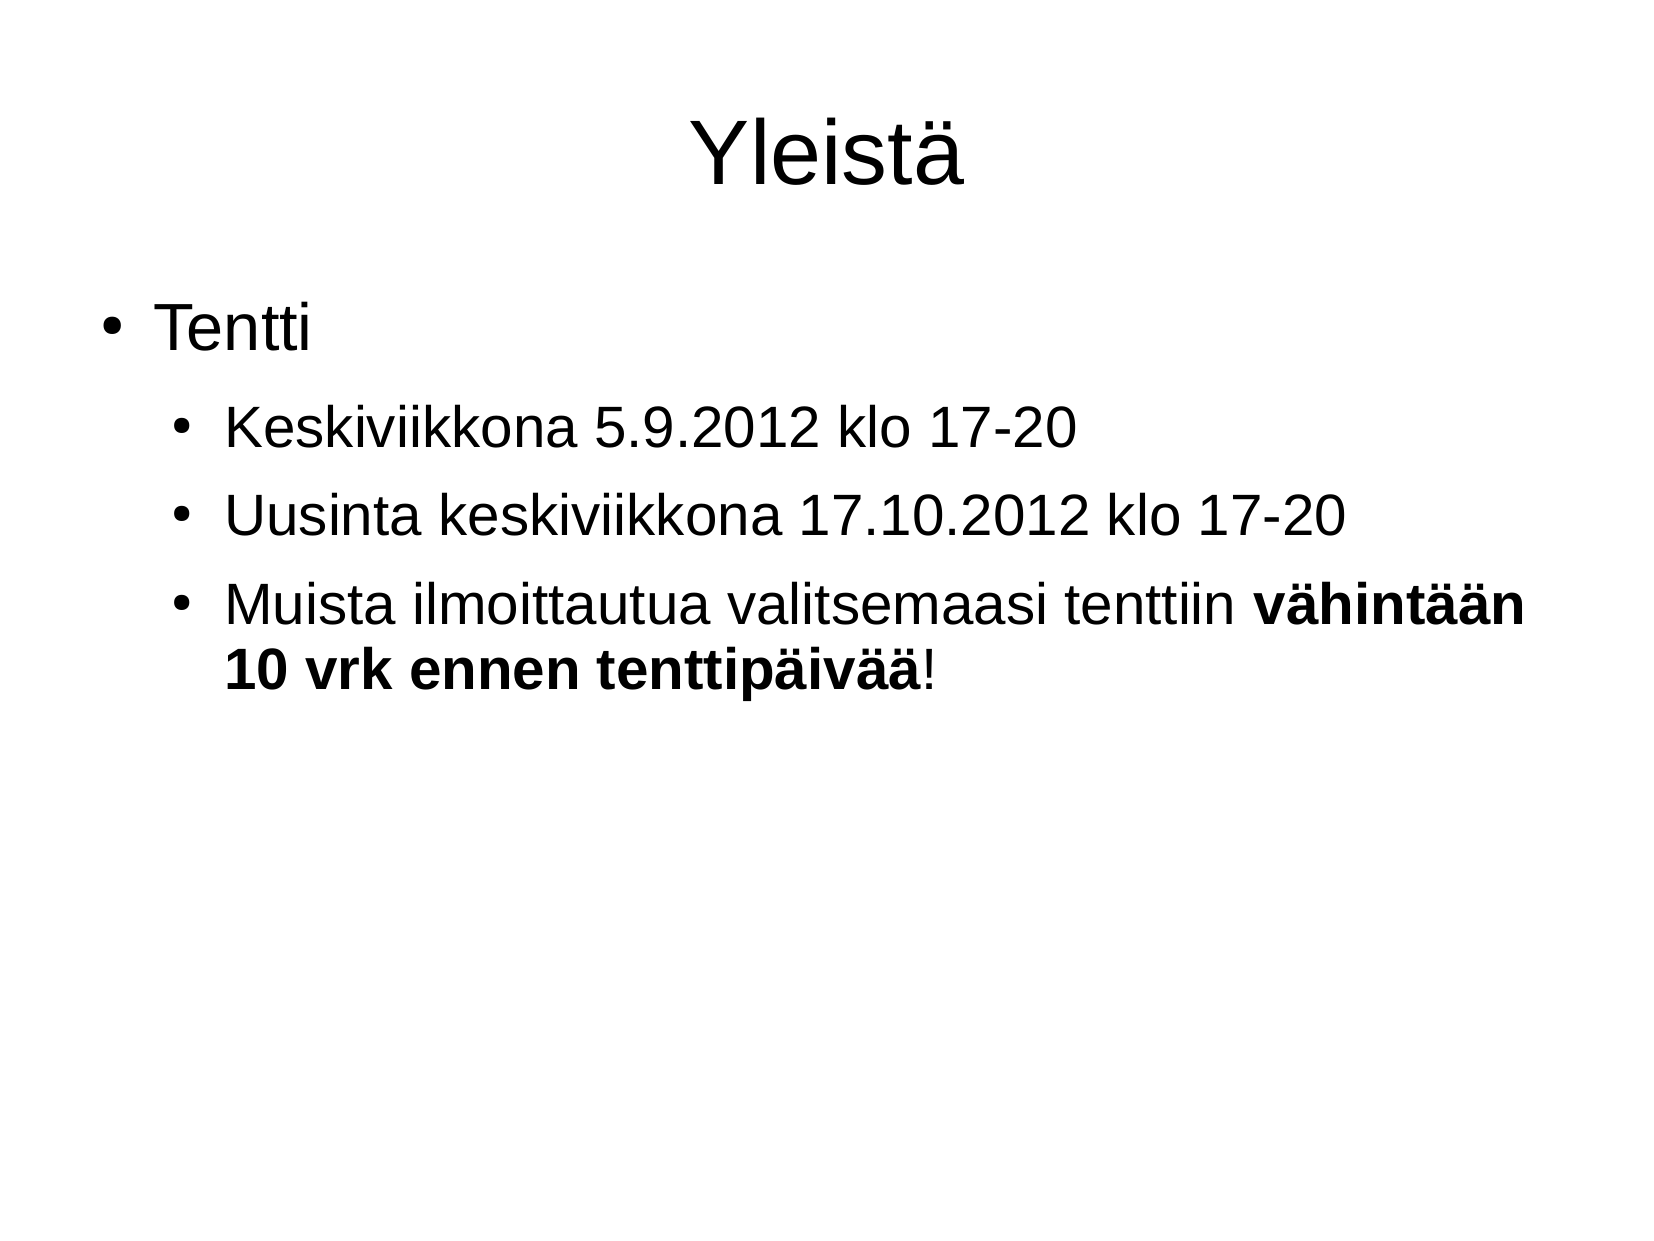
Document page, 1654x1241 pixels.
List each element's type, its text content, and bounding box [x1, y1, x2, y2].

title Yleistä [82, 49, 1571, 257]
list Tentti Keskiviikkona 5.9.2012 klo 17-20 Uusinta keskiviikkona 17.10.2012 klo 17-20 Muista ilmoittautua valitsemaasi tenttiin vähintään 10 vrk ennen tenttipäivää! [82, 290, 1571, 1109]
